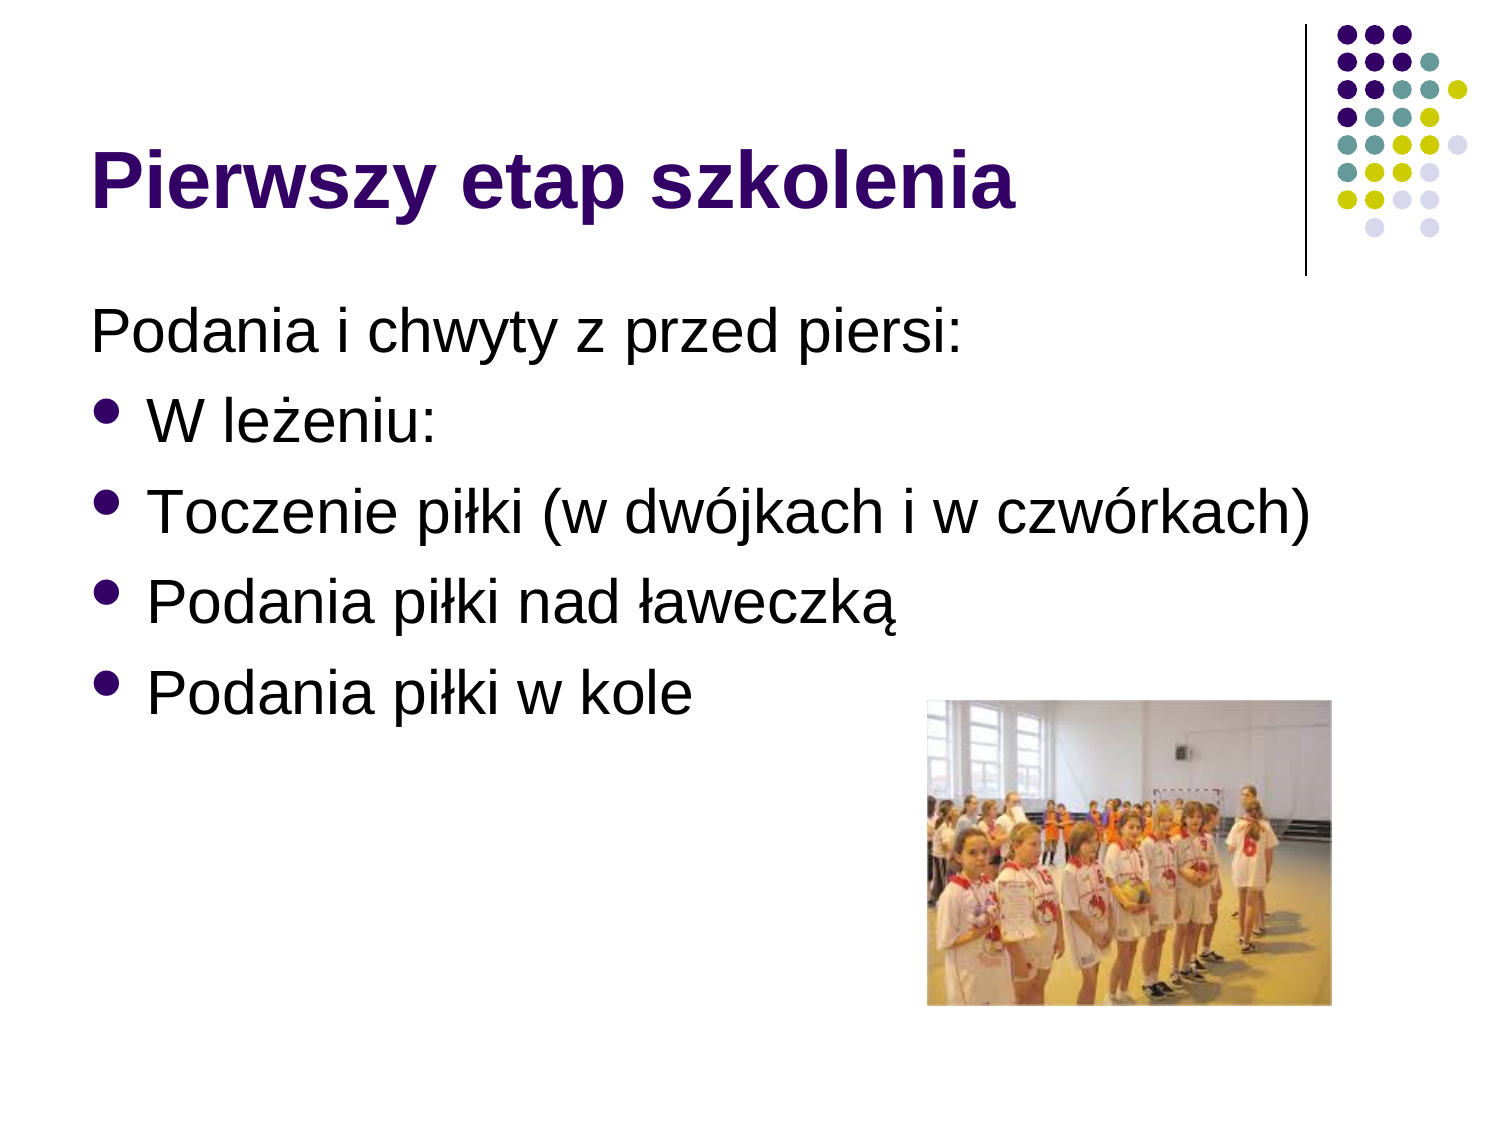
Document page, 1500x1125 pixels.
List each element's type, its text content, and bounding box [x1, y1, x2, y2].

title Pierwszy etap szkolenia [74, 20, 1313, 233]
picture [927, 700, 1332, 1006]
list Podania i chwyty z przed piersi: W leżeniu: Toczenie piłki (w dwójkach i w czwórkach) Podania piłki nad ławeczką Podania piłki w kole [75, 282, 1426, 1006]
